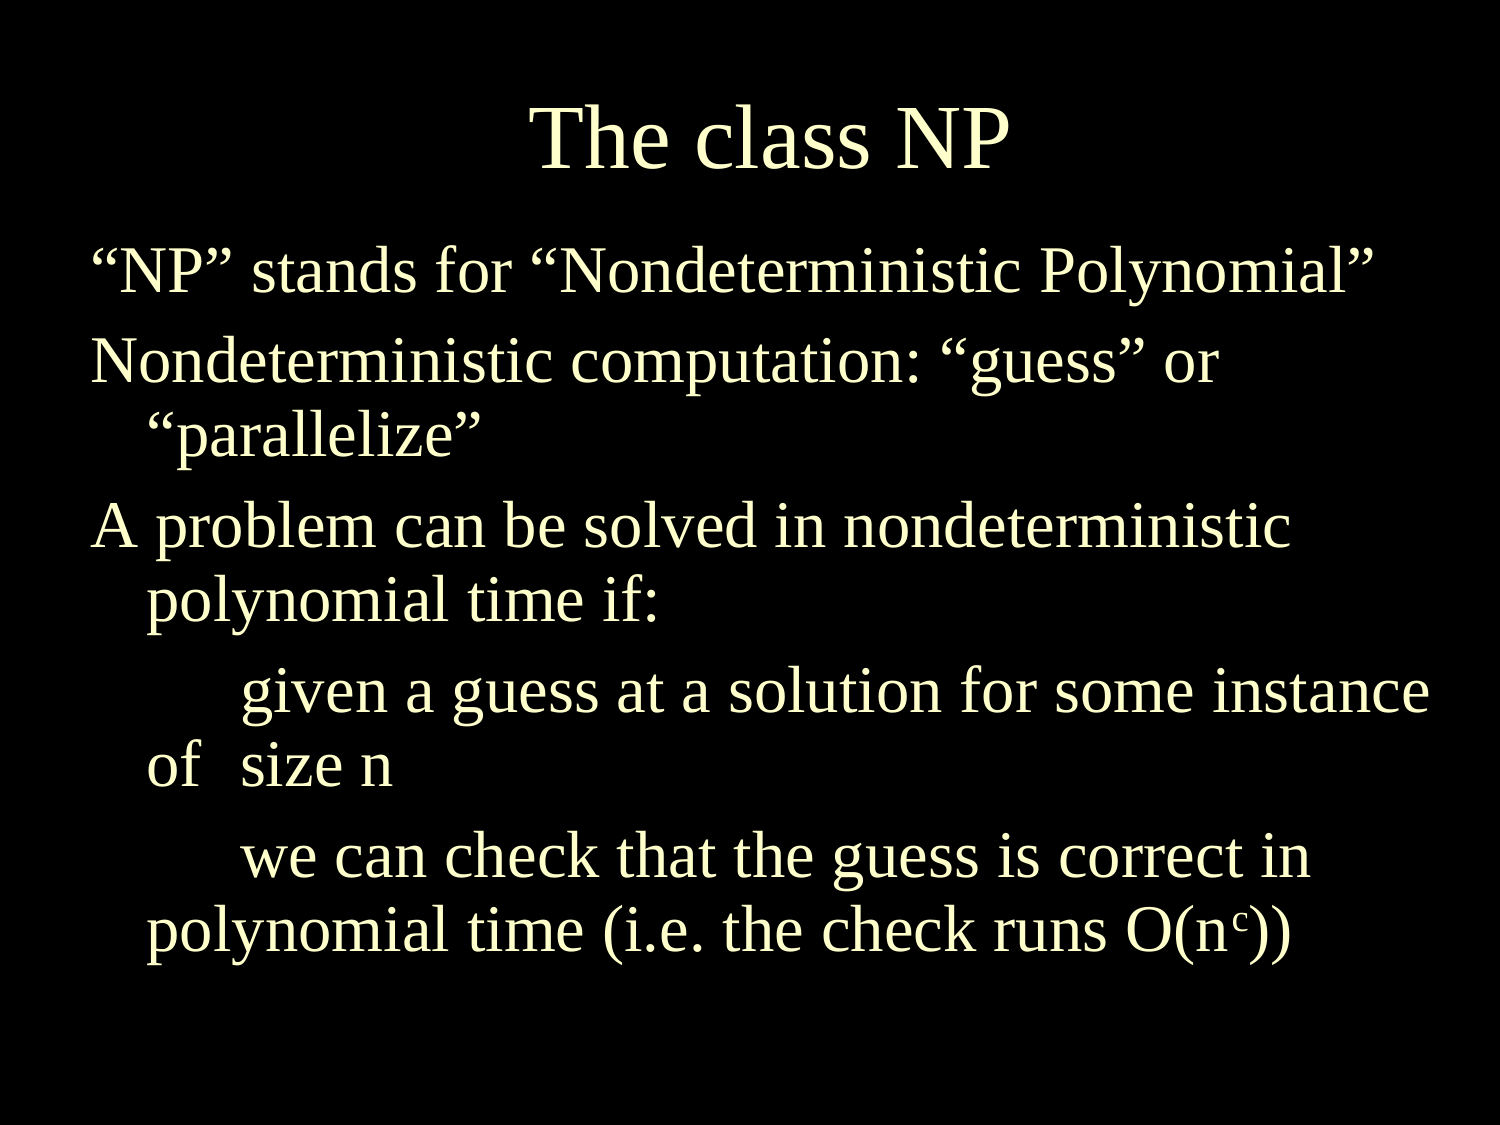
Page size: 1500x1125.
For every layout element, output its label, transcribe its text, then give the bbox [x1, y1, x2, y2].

list “NP” stands for “Nondeterministic Polynomial” Nondeterministic computation: “guess” or “parallelize” A problem can be solved in nondeterministic polynomial time if: given a guess at a solution for some instance of size n we can check that the guess is correct in polynomial time (i.e. the check runs O(nc)) [75, 224, 1482, 1029]
title The class NP [42, 50, 1500, 225]
